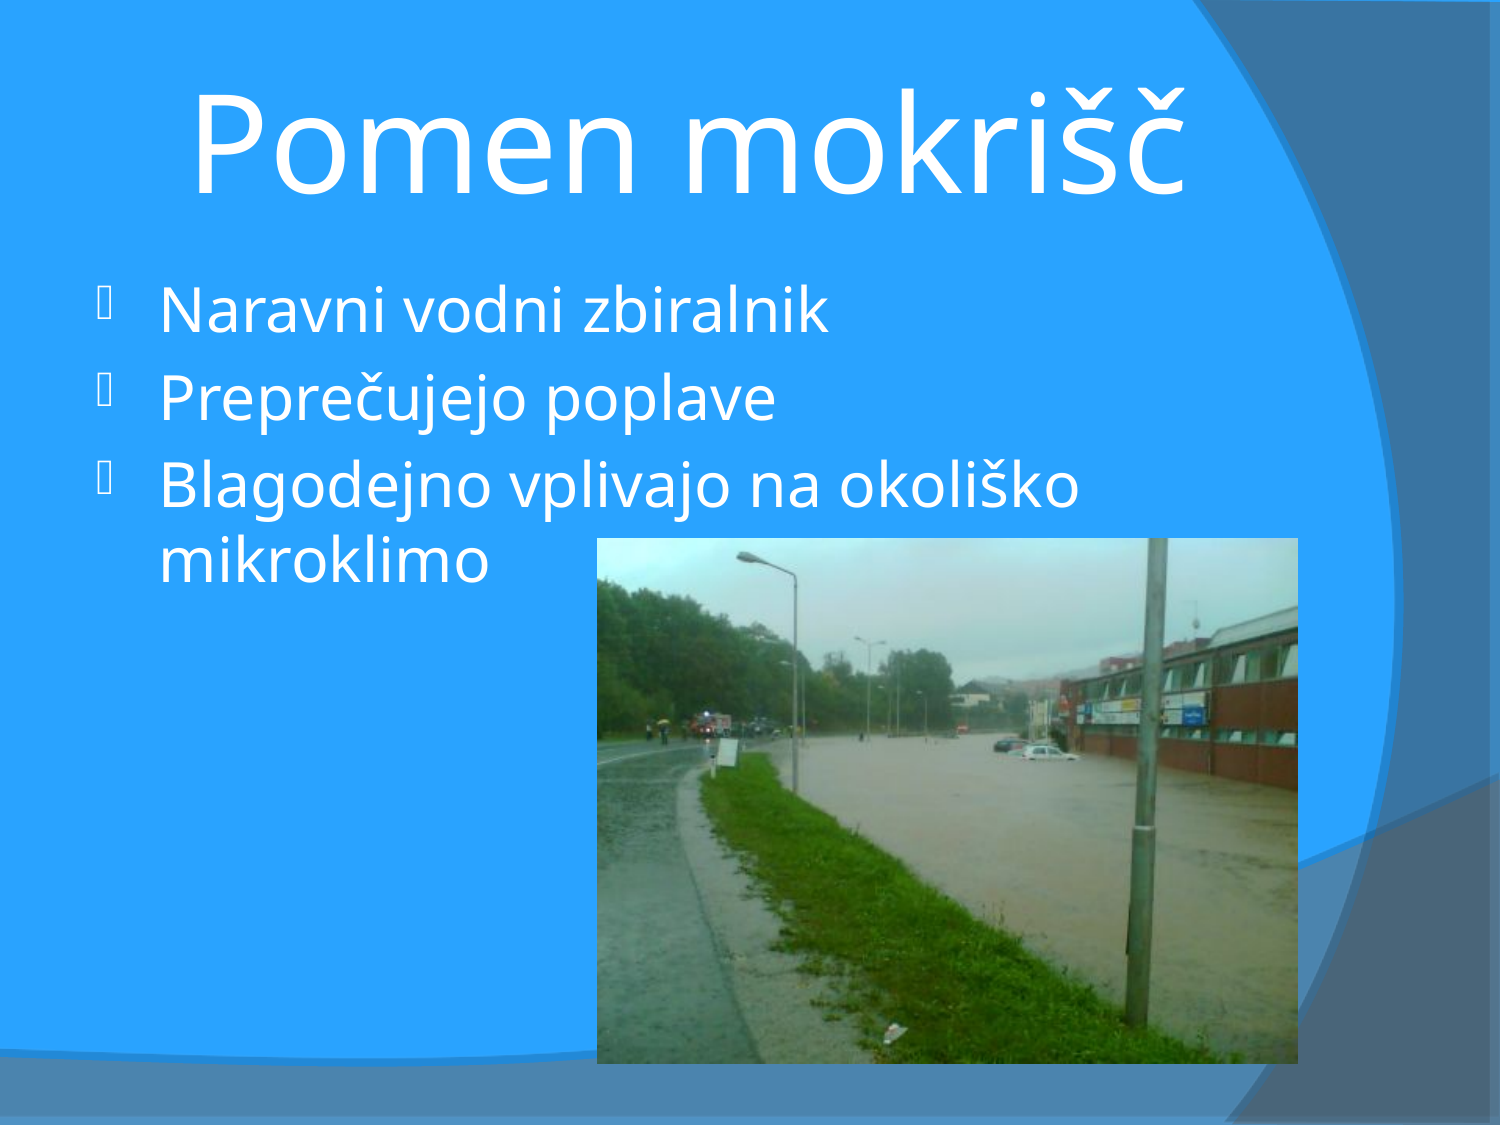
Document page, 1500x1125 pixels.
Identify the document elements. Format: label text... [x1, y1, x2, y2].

title Pomen mokrišč [75, 45, 1300, 233]
picture [597, 538, 1298, 1064]
list Naravni vodni zbiralnik Preprečujejo poplave Blagodejno vplivajo na okoliško mikroklimo [75, 262, 1300, 1090]
